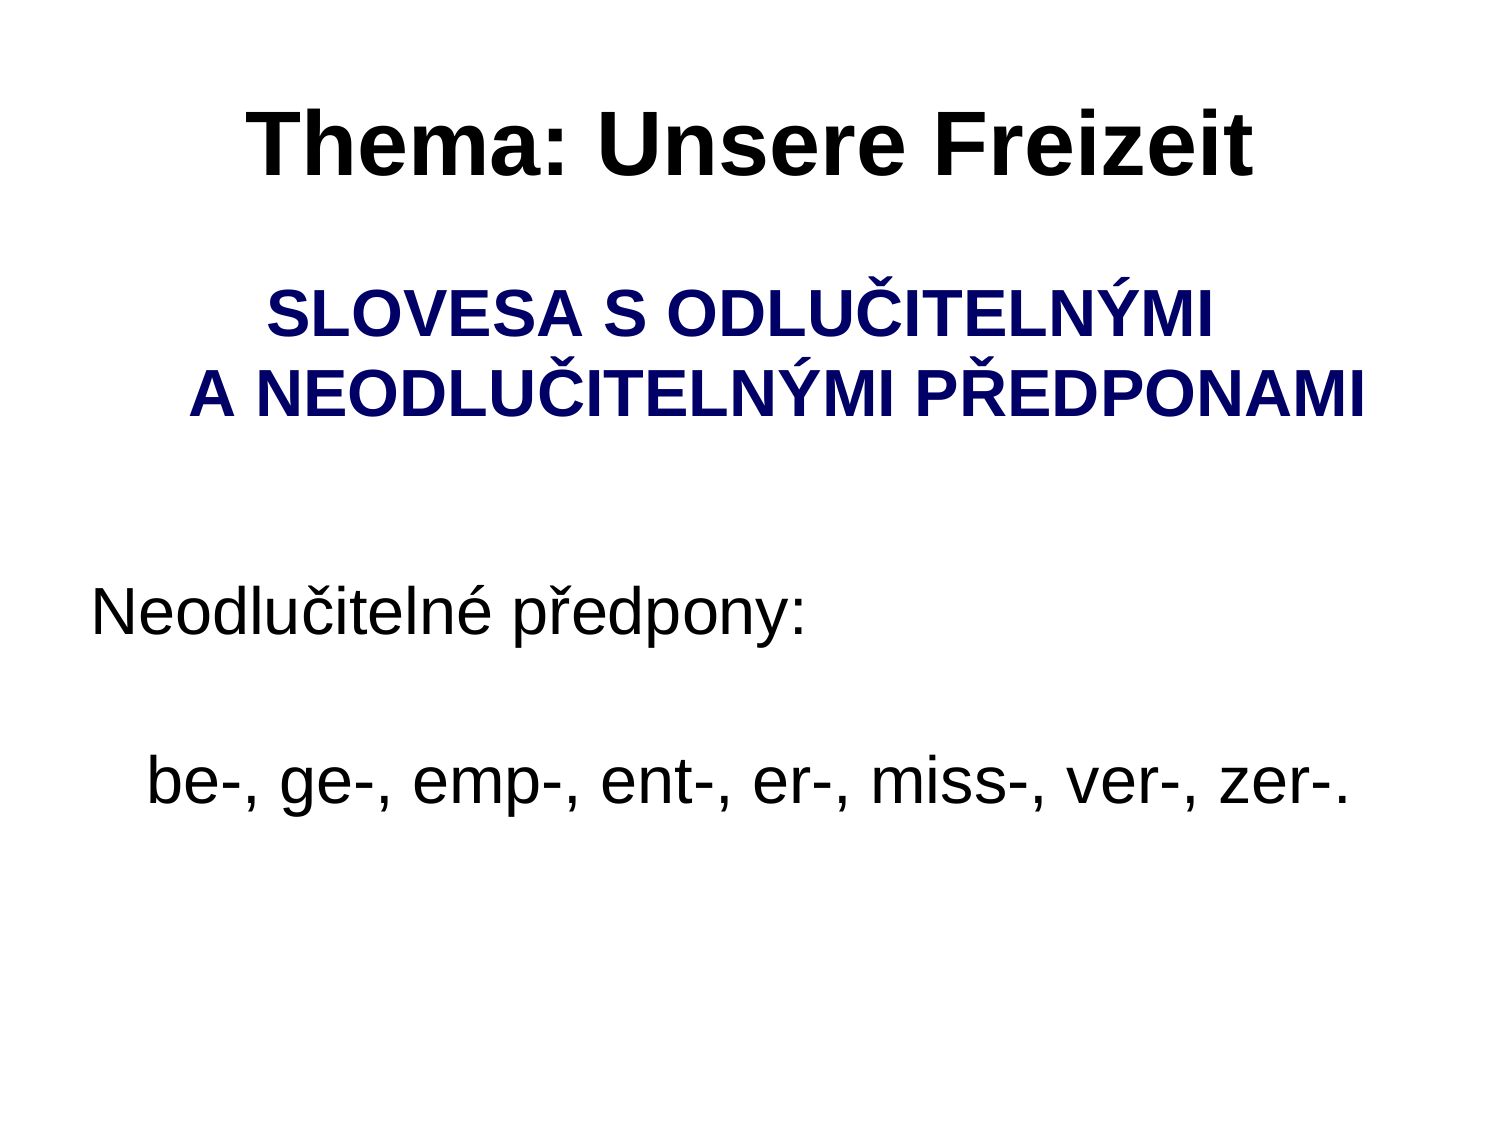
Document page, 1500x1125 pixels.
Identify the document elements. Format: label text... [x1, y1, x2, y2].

list SLOVESA S ODLUČITELNÝMI A NEODLUČITELNÝMI PŘEDPONAMI Neodlučitelné předpony: be-, ge-, emp-, ent-, er-, miss-, ver-, zer-. [75, 262, 1426, 1006]
title Thema: Unsere Freizeit [75, 45, 1426, 233]
